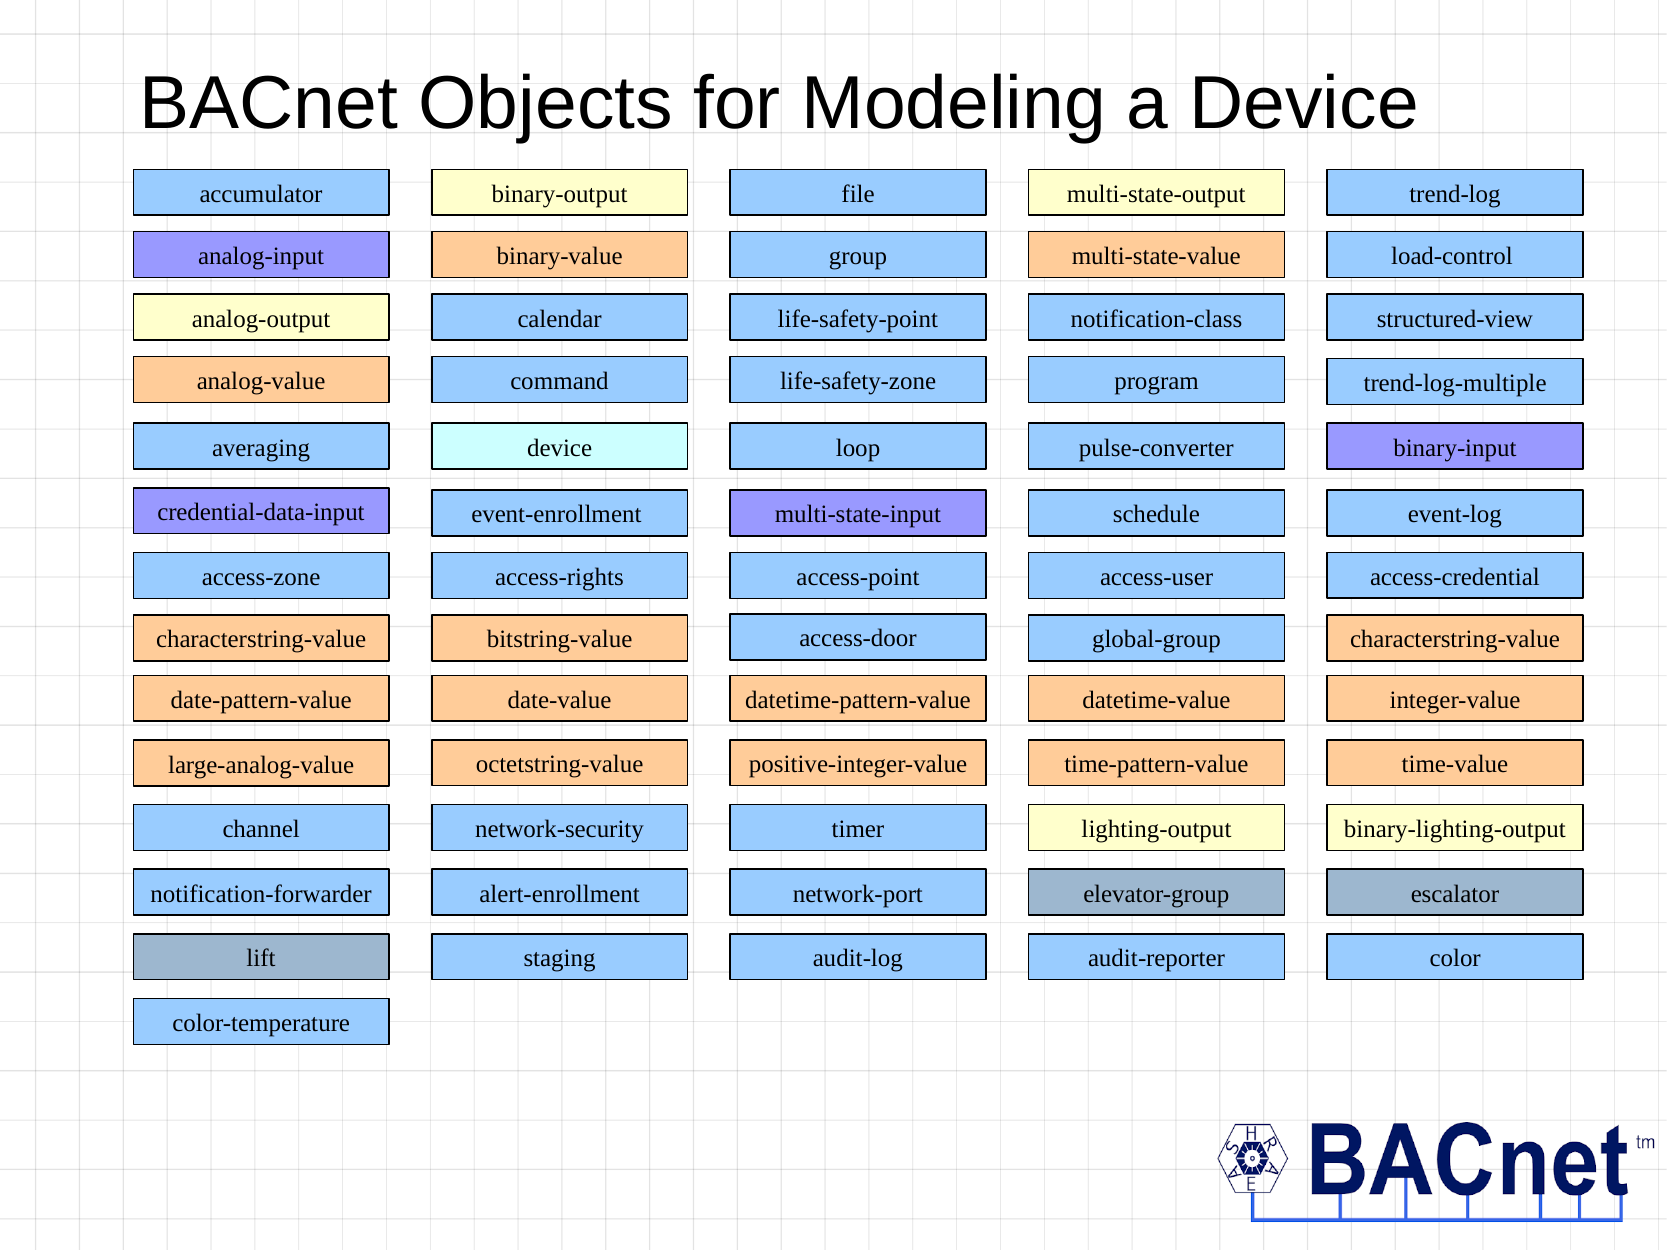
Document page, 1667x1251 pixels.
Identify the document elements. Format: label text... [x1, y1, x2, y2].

title BACnet Objects for Modeling a Device [133, 47, 1630, 170]
text_box datetime-value [1028, 675, 1285, 722]
text_box notification-forwarder [133, 869, 390, 916]
text_box loop [730, 423, 986, 470]
text_box network-security [431, 804, 688, 851]
text_box averaging [133, 423, 390, 470]
text_box command [431, 356, 688, 403]
text_box timer [730, 804, 986, 851]
text_box calendar [431, 294, 688, 340]
text_box lighting-output [1028, 804, 1285, 851]
text_box datetime-pattern-value [730, 675, 986, 722]
text_box analog-output [133, 294, 390, 340]
text_box integer-value [1327, 675, 1583, 722]
text_box alert-enrollment [431, 869, 688, 916]
text_box time-pattern-value [1028, 739, 1285, 786]
text_box date-value [431, 675, 688, 722]
text_box multi-state-input [730, 489, 986, 536]
text_box global-group [1028, 615, 1285, 661]
text_box positive-integer-value [730, 739, 986, 786]
text_box trend-log-multiple [1327, 358, 1583, 405]
text_box characterstring-value [133, 615, 390, 661]
picture [0, 0, 1667, 1250]
text_box load-control [1327, 231, 1583, 278]
text_box event-log [1327, 489, 1583, 536]
text_box large-analog-value [133, 740, 390, 786]
text_box access-user [1028, 552, 1285, 599]
text_box escalator [1327, 869, 1583, 916]
text_box structured-view [1327, 294, 1583, 340]
text_box date-pattern-value [133, 675, 390, 722]
text_box binary-output [431, 169, 688, 216]
text_box event-enrollment [431, 489, 688, 536]
text_box analog-input [133, 231, 390, 278]
text_box audit-reporter [1028, 933, 1285, 980]
text_box staging [431, 933, 688, 980]
text_box lift [133, 933, 390, 980]
text_box channel [133, 804, 390, 851]
text_box trend-log [1327, 169, 1583, 216]
text_box octetstring-value [431, 739, 688, 786]
text_box life-safety-point [730, 294, 986, 340]
text_box binary-value [431, 231, 688, 278]
text_box binary-lighting-output [1327, 804, 1583, 851]
text_box program [1028, 356, 1285, 403]
text_box multi-state-output [1028, 169, 1285, 216]
text_box file [730, 169, 986, 216]
text_box characterstring-value [1327, 615, 1583, 661]
text_box accumulator [133, 169, 390, 216]
text_box life-safety-zone [730, 356, 986, 403]
text_box access-zone [133, 552, 390, 599]
text_box color-temperature [133, 998, 390, 1045]
text_box group [730, 231, 986, 278]
text_box device [431, 423, 688, 470]
text_box notification-class [1028, 294, 1285, 340]
text_box access-rights [431, 552, 688, 599]
text_box color [1327, 933, 1583, 980]
text_box multi-state-value [1028, 231, 1285, 278]
text_box credential-data-input [133, 487, 390, 534]
text_box time-value [1327, 739, 1583, 786]
text_box access-credential [1327, 552, 1583, 599]
text_box analog-value [133, 356, 390, 403]
text_box access-point [730, 552, 986, 599]
text_box network-port [730, 869, 986, 916]
text_box bitstring-value [431, 615, 688, 661]
text_box schedule [1028, 489, 1285, 536]
text_box access-door [730, 613, 986, 660]
text_box audit-log [730, 933, 986, 980]
text_box elevator-group [1028, 869, 1285, 916]
text_box binary-input [1327, 423, 1583, 470]
text_box pulse-converter [1028, 423, 1285, 470]
